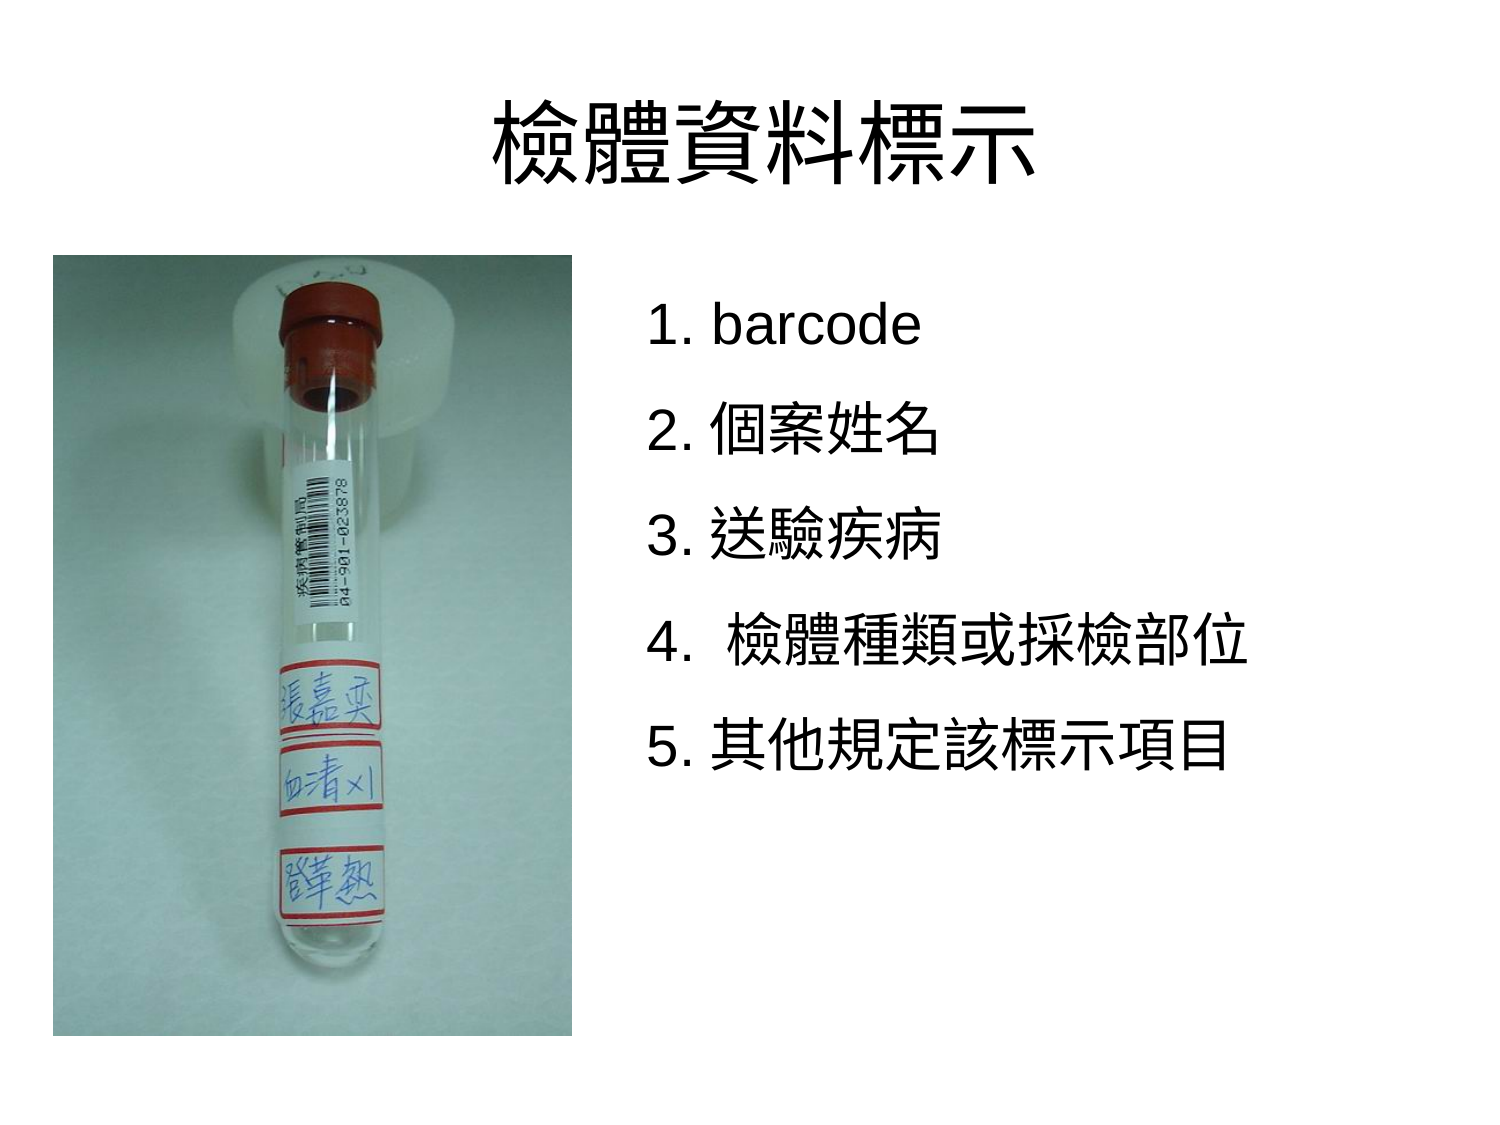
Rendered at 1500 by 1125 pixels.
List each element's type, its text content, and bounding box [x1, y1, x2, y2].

text_box 1. barcode 2.個案姓名 3.送驗疾病 4. 檢體種類或採檢部位 5.其他規定該標示項目 [631, 278, 1424, 785]
picture [53, 255, 572, 1036]
title 檢體資料標示 [265, 78, 1264, 266]
